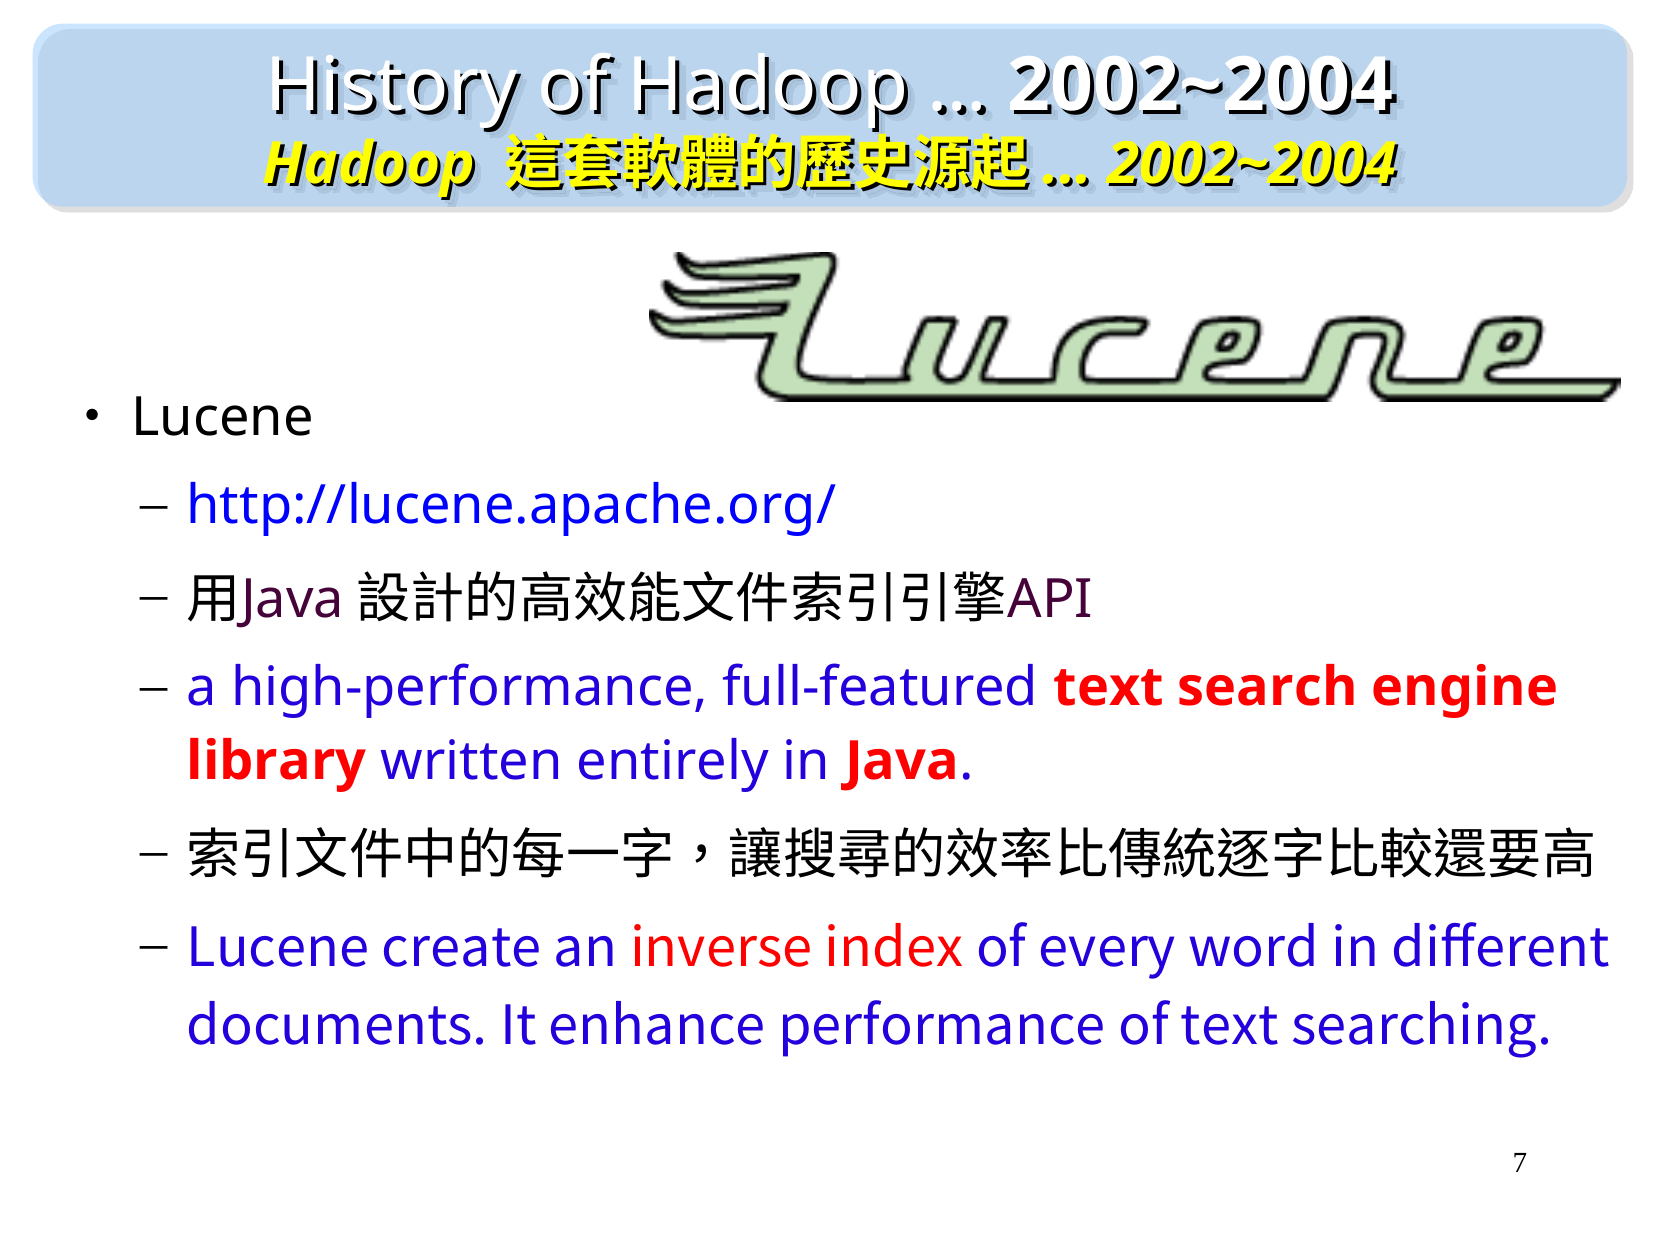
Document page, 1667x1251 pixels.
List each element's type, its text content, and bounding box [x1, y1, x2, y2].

list • Lucene http://lucene.apache.org/ 用Java 設計的高效能文件索引引擎API a high-performance, full-featured text search engine library written entirely in Java. 索引文件中的每一字，讓搜尋的效率比傳統逐字比較還要高 Lucene create an inverse index of every word in different documents. It enhance performance of text searching. [64, 371, 1613, 1210]
text_box History of Hadoop … 2002~2004 Hadoop 這套軟體的歷史源起... 2002~2004 [32, 23, 1628, 207]
picture [649, 252, 1621, 402]
